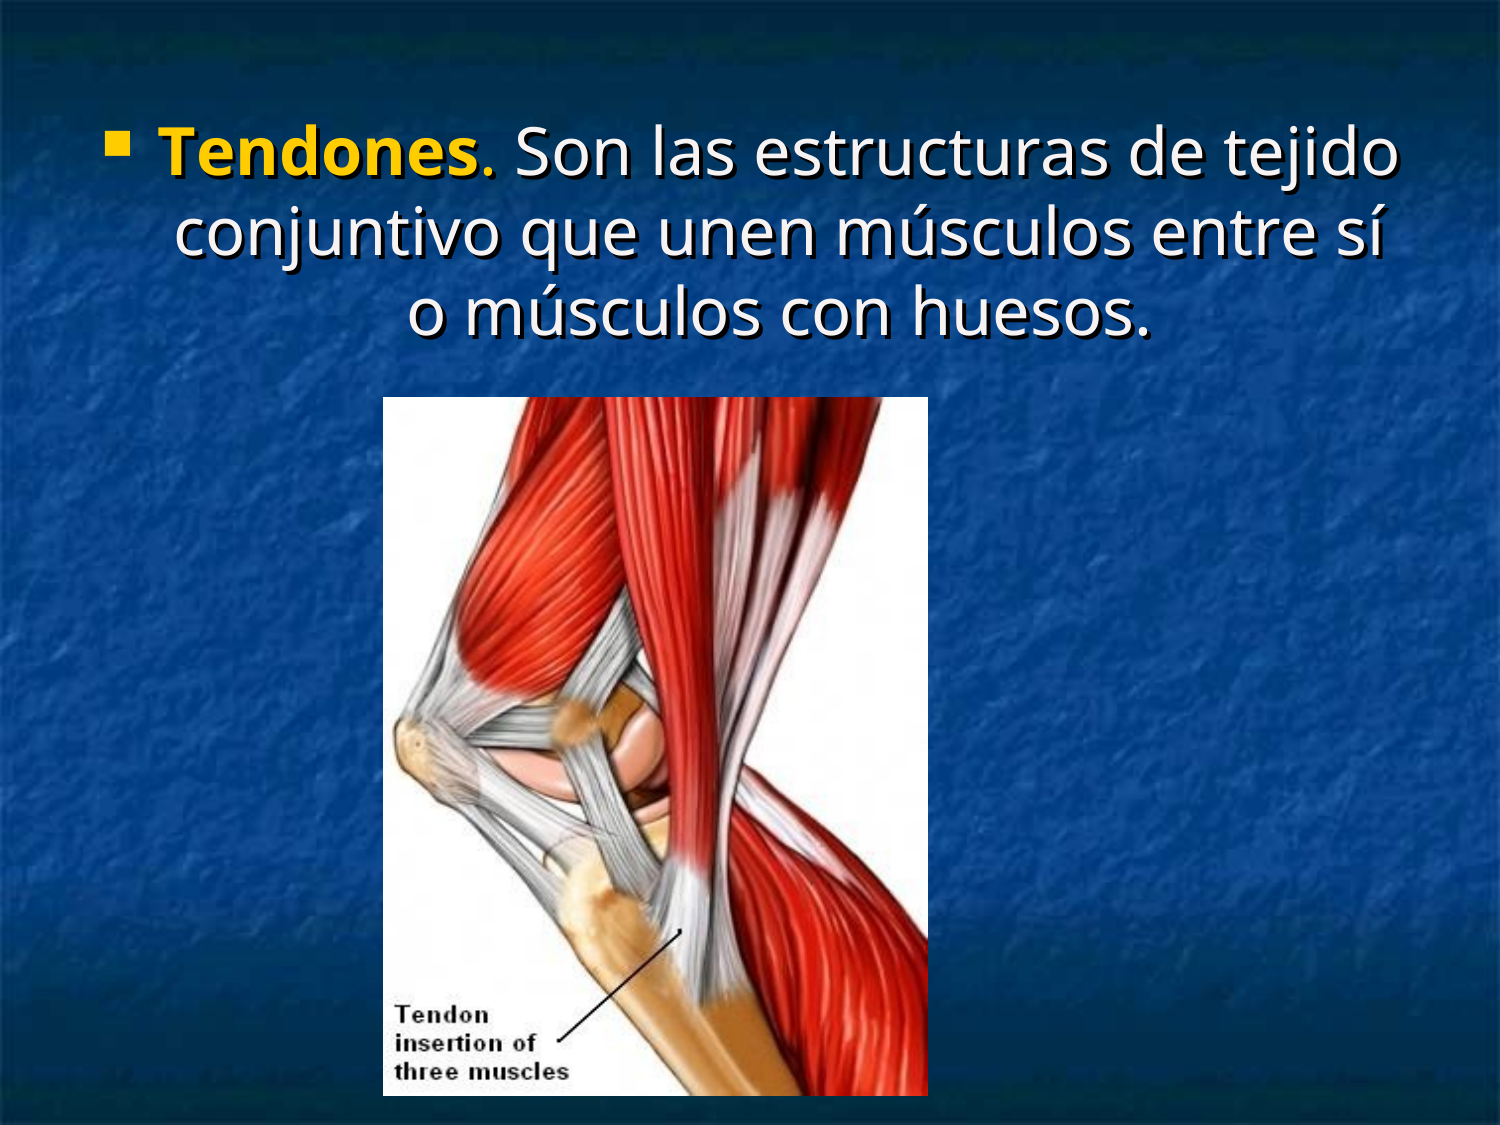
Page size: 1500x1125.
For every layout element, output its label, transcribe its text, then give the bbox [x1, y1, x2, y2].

picture [0, 0, 1500, 1125]
list Tendones. Son las estructuras de tejido conjuntivo que unen músculos entre sí o músculos con huesos. [76, 101, 1427, 454]
